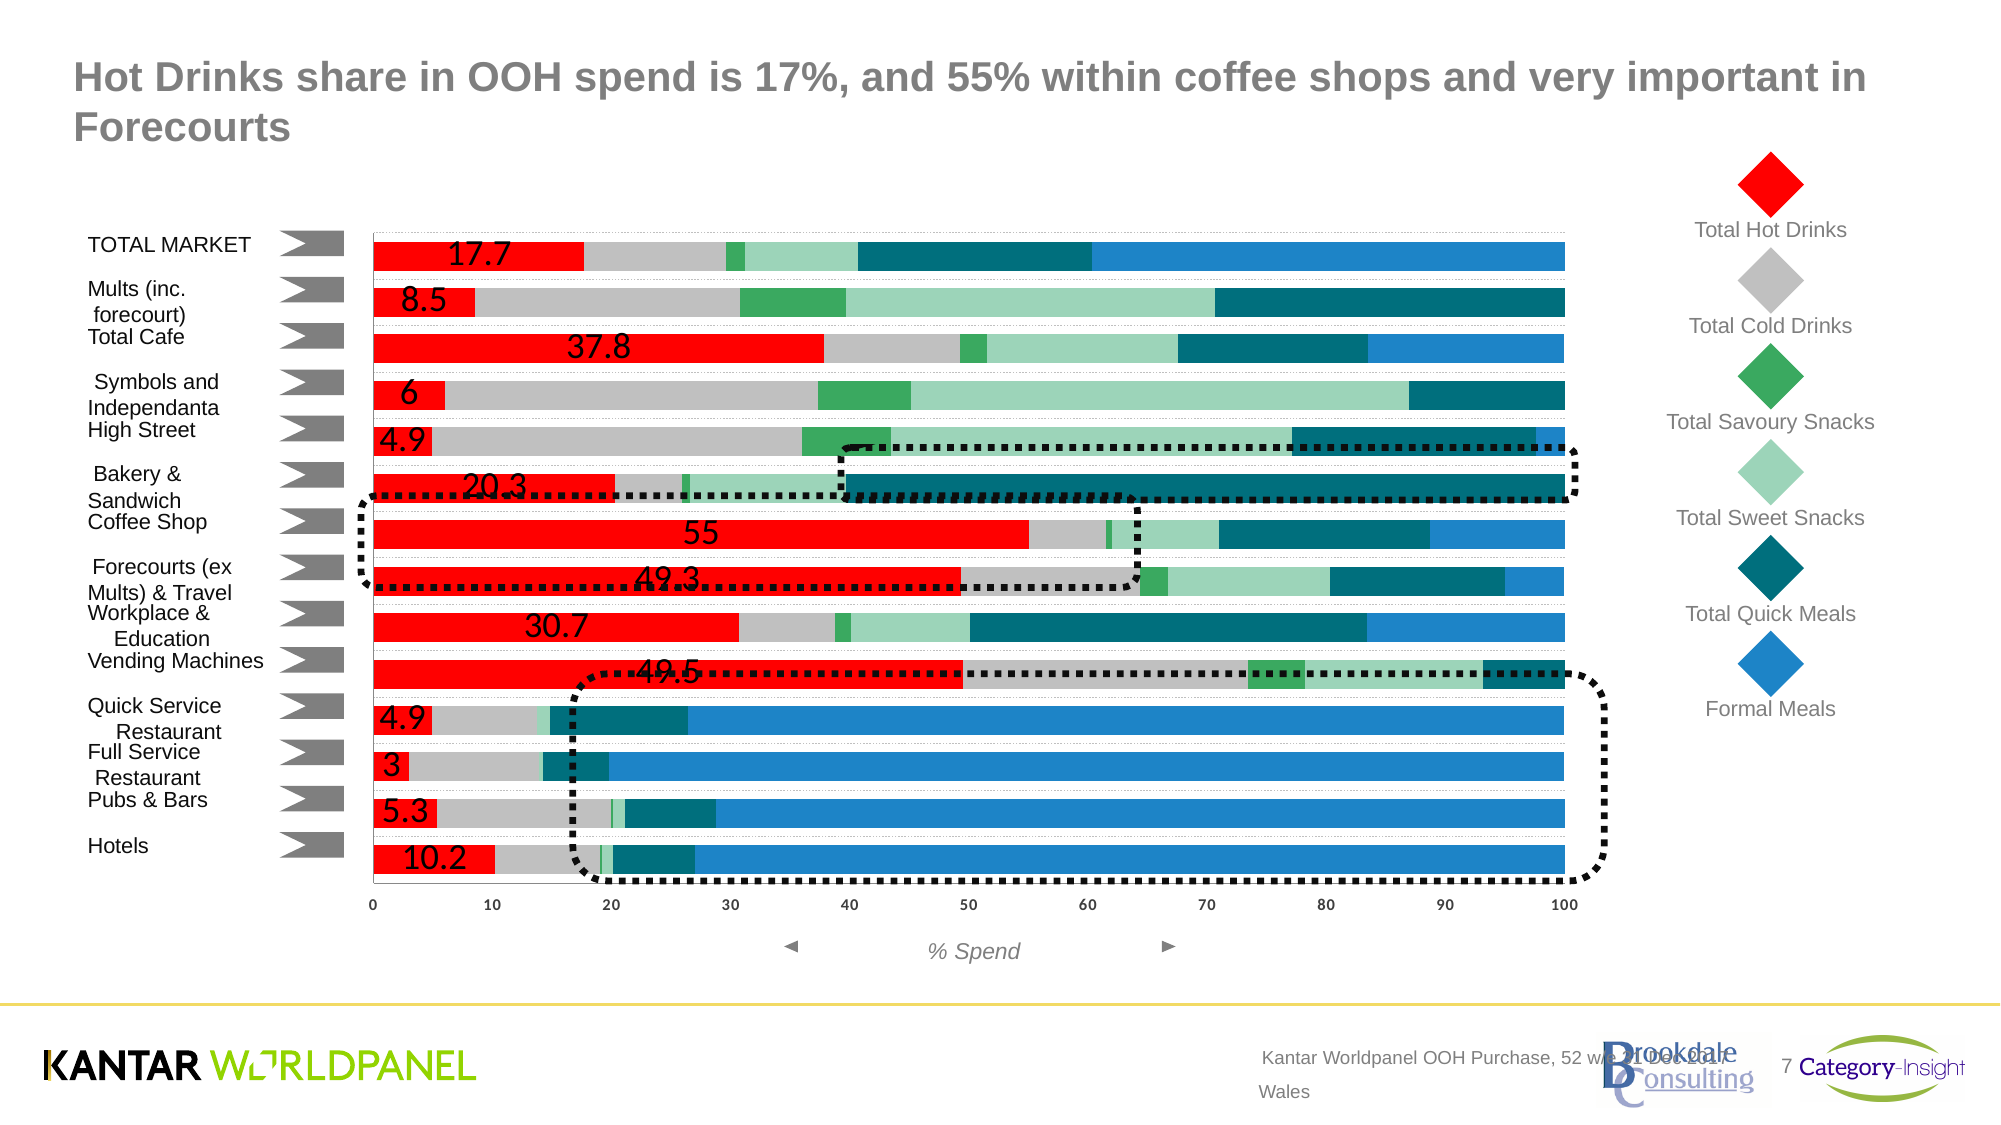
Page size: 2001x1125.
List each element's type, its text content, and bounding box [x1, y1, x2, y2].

text_box [1161, 940, 1176, 953]
text_box Total Hot Drinks [1685, 208, 1857, 250]
text_box [280, 600, 344, 627]
text_box Total Savoury Snacks [1657, 399, 1885, 442]
text_box Full Service Restaurant [81, 730, 280, 775]
chart [343, 218, 1605, 930]
text_box [280, 785, 344, 812]
text_box Total Cold Drinks [1680, 304, 1862, 346]
text_box Hotels [81, 822, 280, 868]
text_box [1737, 346, 1805, 410]
text_box [1737, 151, 1805, 218]
text_box Symbols and Independanta [81, 360, 280, 405]
text_box Total Sweet Snacks [1667, 495, 1875, 538]
text_box High Street [81, 406, 280, 451]
text_box [280, 276, 344, 303]
text_box TOTAL MARKET [81, 221, 280, 266]
text_box [280, 832, 344, 858]
text_box [280, 462, 344, 488]
text_box Quick Service Restaurant [81, 683, 280, 729]
text_box Total Quick Meals [1676, 591, 1866, 634]
text_box Vending Machines [81, 637, 280, 683]
text_box Total Cafe [81, 313, 280, 359]
text_box [280, 693, 344, 719]
text_box [1737, 634, 1805, 698]
text_box Pubs & Bars [81, 776, 280, 821]
text_box Kantar Worldpanel OOH Purchase, 52 w/e 31 Dec 2017 [1246, 1037, 2000, 1071]
text_box Formal Meals [1697, 687, 1844, 730]
text_box % Spend [789, 929, 1159, 973]
text_box 7 [1780, 1071, 1941, 1082]
text_box [280, 508, 344, 534]
text_box [280, 647, 344, 673]
text_box Coffee Shop [81, 498, 280, 544]
text_box Mults (inc. forecourt) [81, 267, 280, 312]
text_box Workplace & Education [81, 591, 280, 636]
text_box [280, 554, 344, 581]
text_box [280, 415, 344, 442]
text_box [280, 230, 344, 257]
text_box Bakery & Sandwich [81, 452, 280, 498]
text_box [1737, 538, 1805, 602]
text_box Hot Drinks share in OOH spend is 17%, and 55% within coffee shops and very important in Forecourts [58, 42, 1940, 109]
text_box [280, 369, 344, 396]
text_box [280, 323, 344, 349]
text_box Wales [1258, 1079, 1411, 1103]
text_box [1737, 250, 1805, 314]
text_box [1737, 442, 1805, 506]
text_box Forecourts (ex Mults) & Travel [81, 545, 280, 590]
text_box [280, 739, 344, 766]
